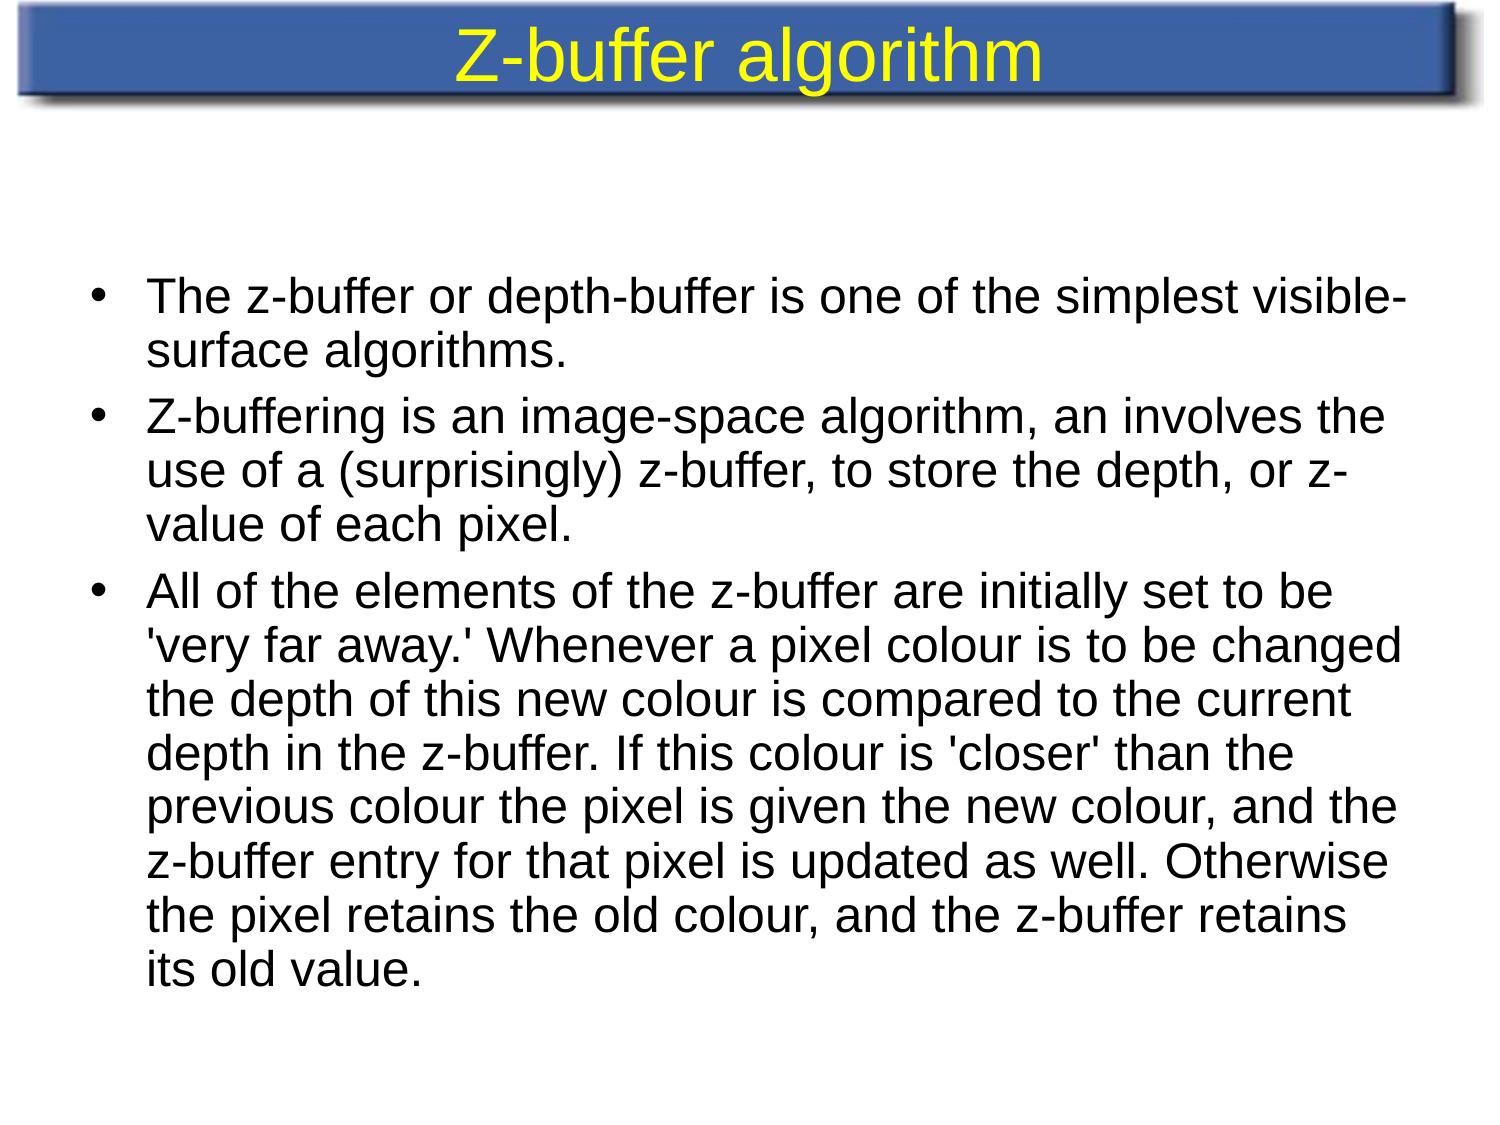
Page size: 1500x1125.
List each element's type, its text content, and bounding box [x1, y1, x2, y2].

title Z-buffer algorithm [75, 0, 1426, 105]
picture [16, 0, 1484, 113]
list The z-buffer or depth-buffer is one of the simplest visible-surface algorithms. Z-buffering is an image-space algorithm, an involves the use of a (surprisingly) z-buffer, to store the depth, or z-value of each pixel. All of the elements of the z-buffer are initially set to be 'very far away.' Whenever a pixel colour is to be changed the depth of this new colour is compared to the current depth in the z-buffer. If this colour is 'closer' than the previous colour the pixel is given the new colour, and the z-buffer entry for that pixel is updated as well. Otherwise the pixel retains the old colour, and the z-buffer retains its old value. [75, 262, 1426, 1006]
